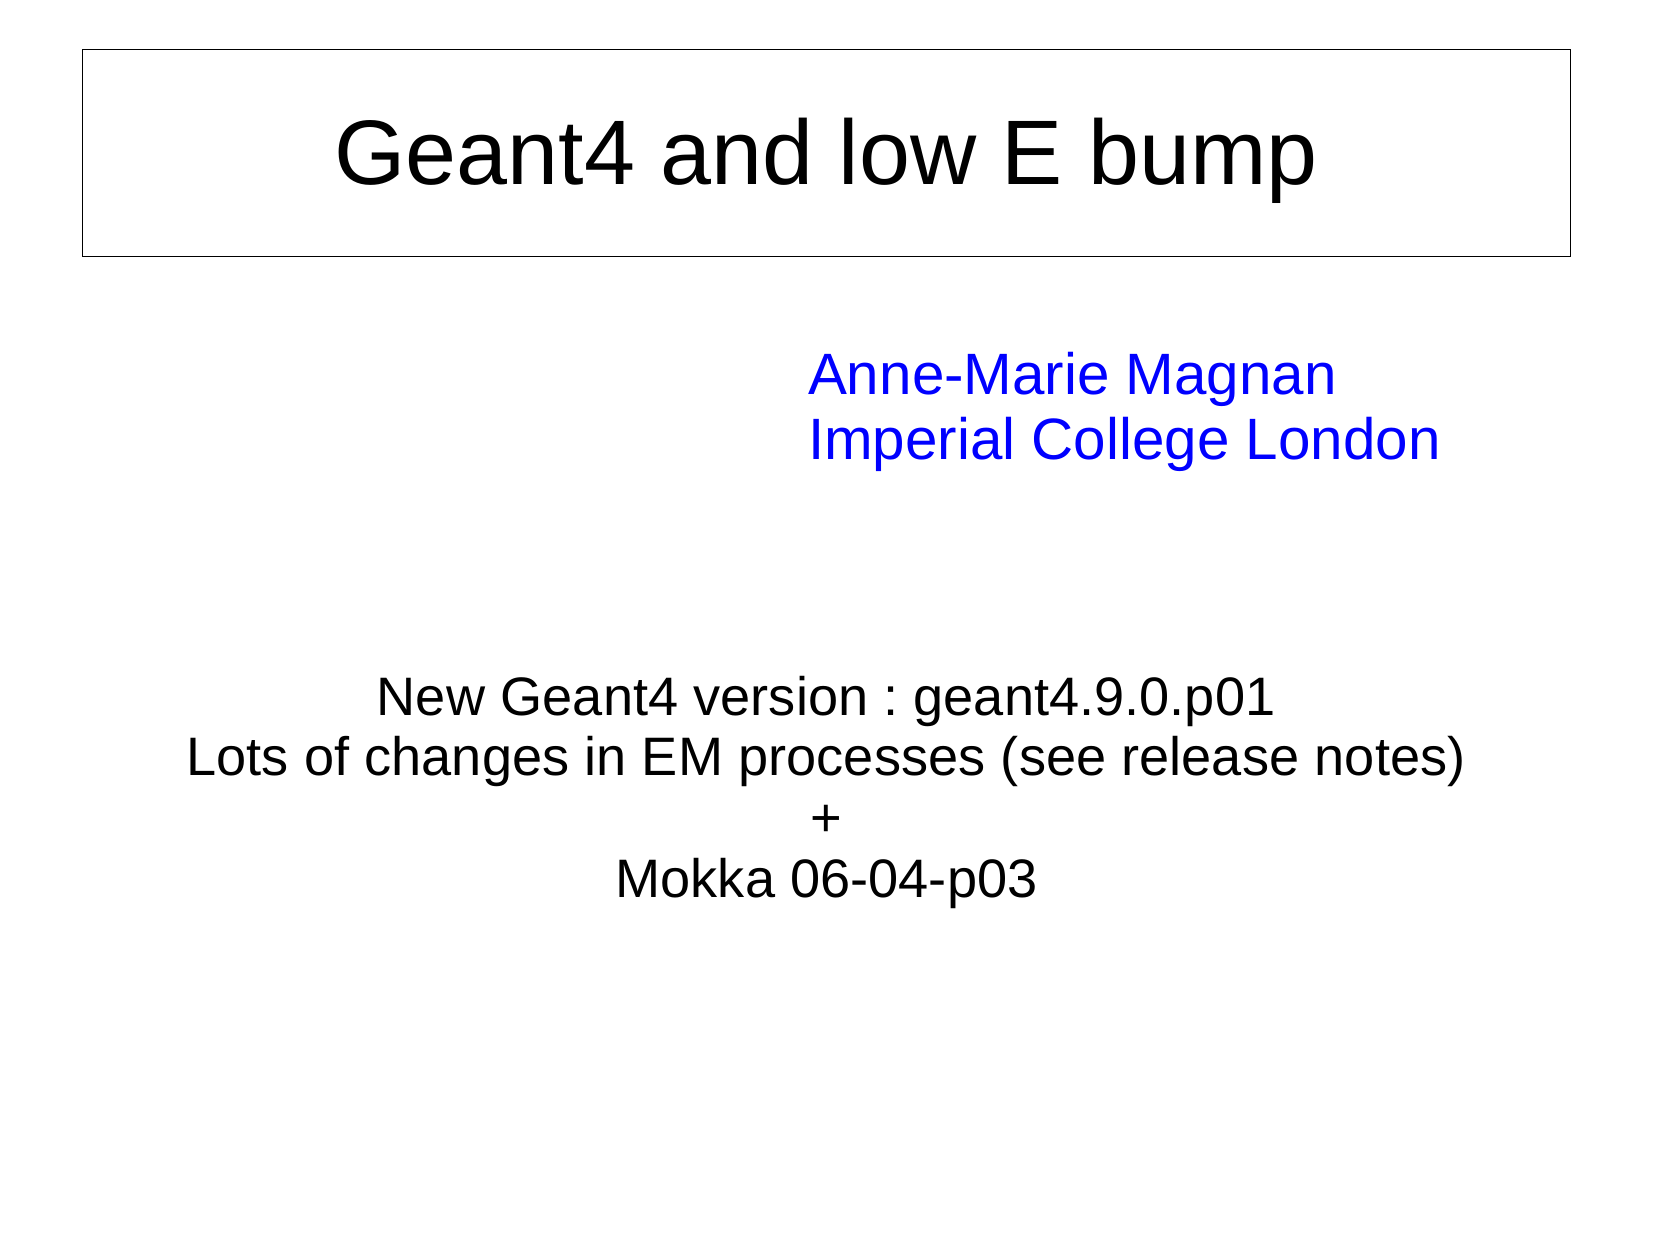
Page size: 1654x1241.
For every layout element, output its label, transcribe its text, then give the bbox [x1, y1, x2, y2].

text_box Anne-Marie Magnan Imperial College London [793, 334, 1457, 523]
title Geant4 and low E bump [82, 49, 1571, 257]
subtitle New Geant4 version : geant4.9.0.p01 Lots of changes in EM processes (see release notes) + Mokka 06-04-p03 [82, 473, 1571, 1102]
